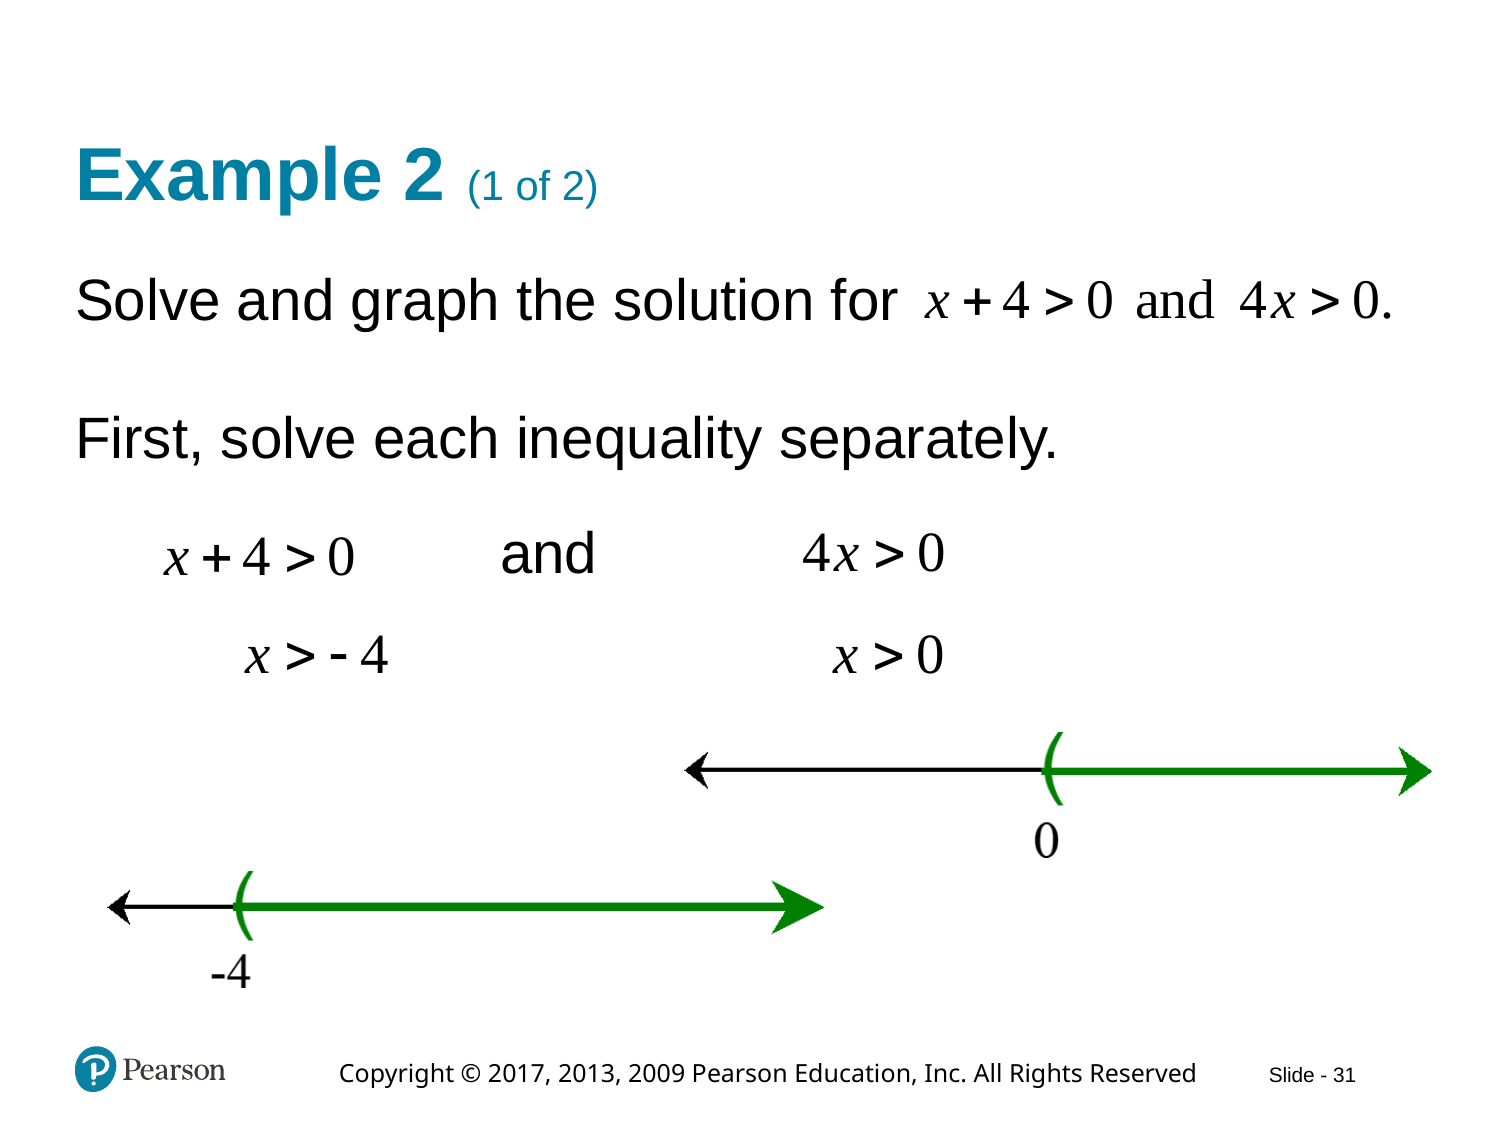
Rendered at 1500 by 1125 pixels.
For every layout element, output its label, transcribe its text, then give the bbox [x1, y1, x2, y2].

title Example 2 (1 of 2) [75, 35, 1425, 216]
picture [107, 871, 824, 988]
chart [158, 531, 360, 582]
list First, solve each inequality separately. [75, 399, 1075, 468]
chart [798, 527, 950, 579]
chart [239, 629, 393, 680]
chart [919, 273, 1396, 338]
picture [684, 732, 1432, 858]
chart [827, 629, 948, 680]
list and [500, 515, 622, 591]
list Solve and graph the solution for [75, 262, 913, 328]
